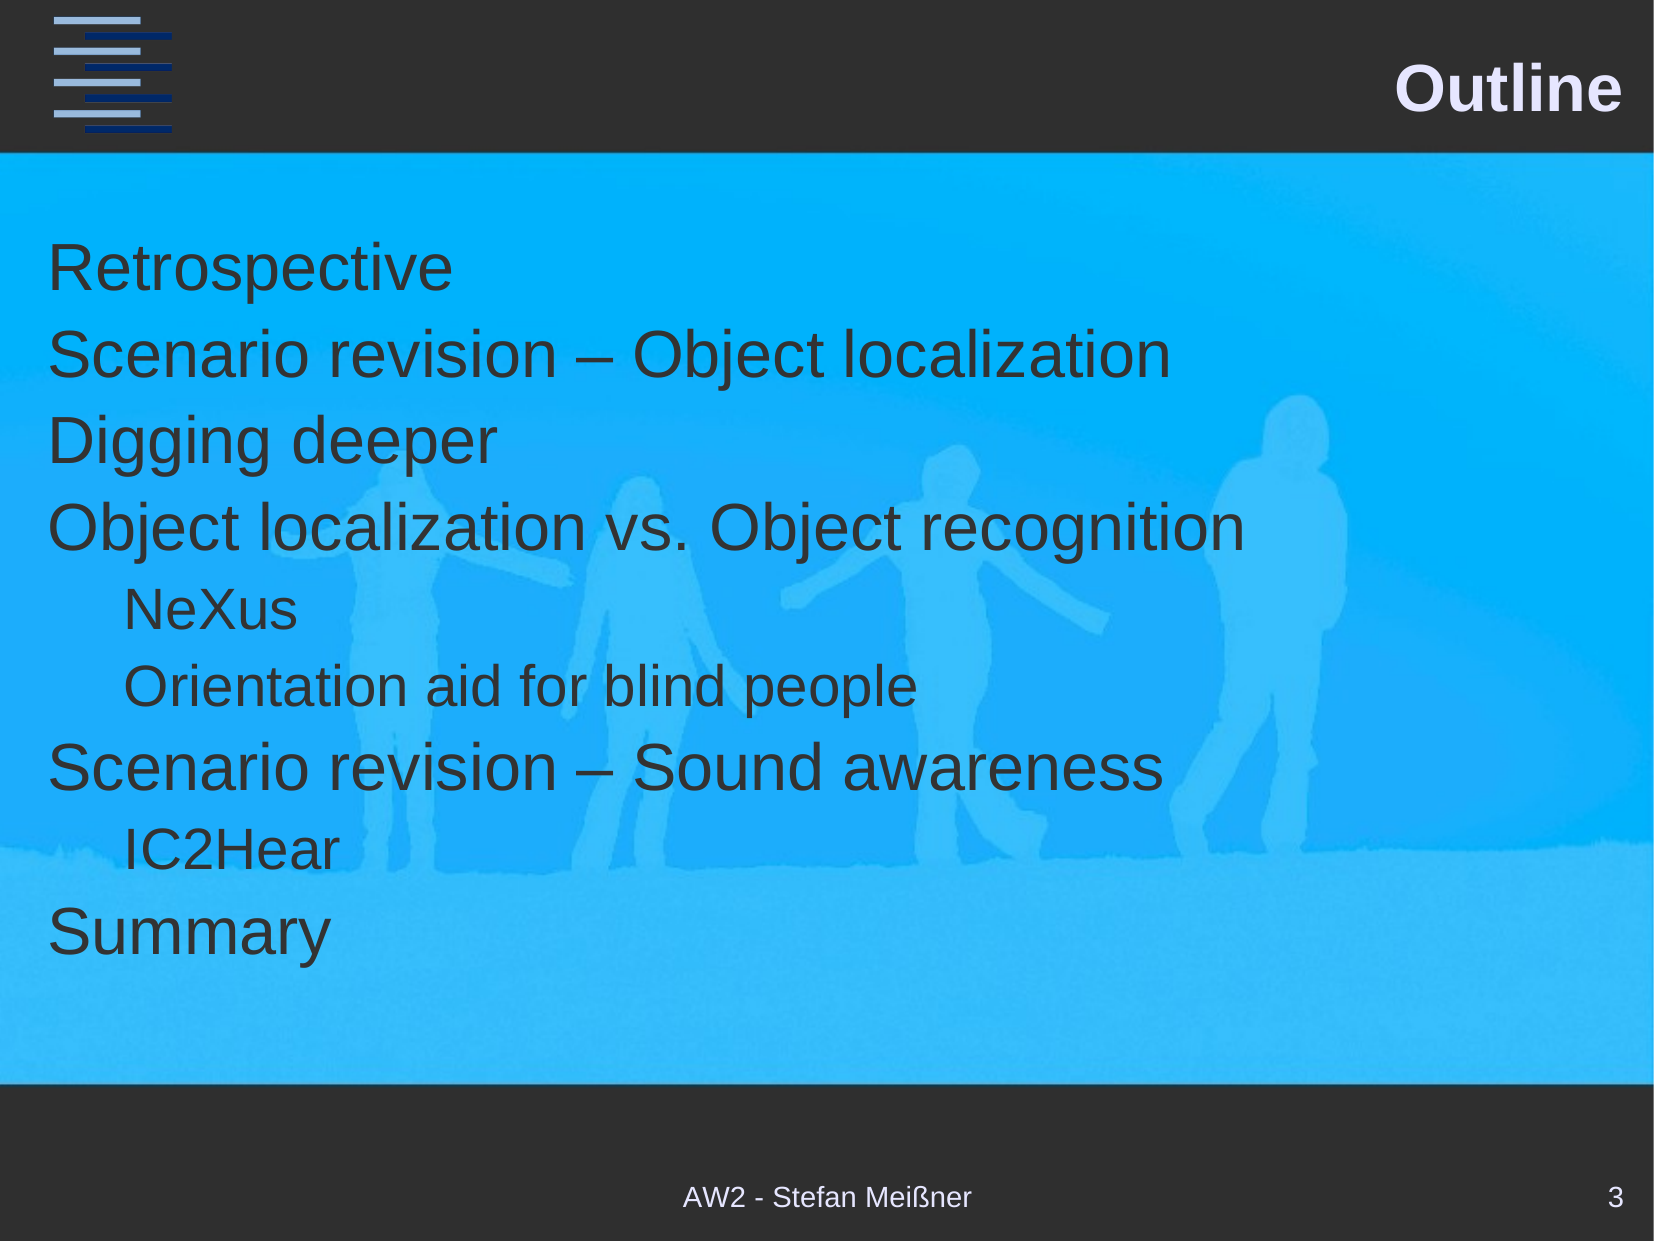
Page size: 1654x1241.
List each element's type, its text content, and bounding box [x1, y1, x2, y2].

picture [0, 0, 1654, 272]
title Outline [29, 29, 1625, 148]
picture [0, 427, 1654, 1241]
list Retrospective Scenario revision – Object localization Digging deeper Object localization vs. Object recognition NeXus Orientation aid for blind people Scenario revision – Sound awareness IC2Hear Summary [29, 230, 1625, 999]
picture [1555, 223, 1561, 230]
